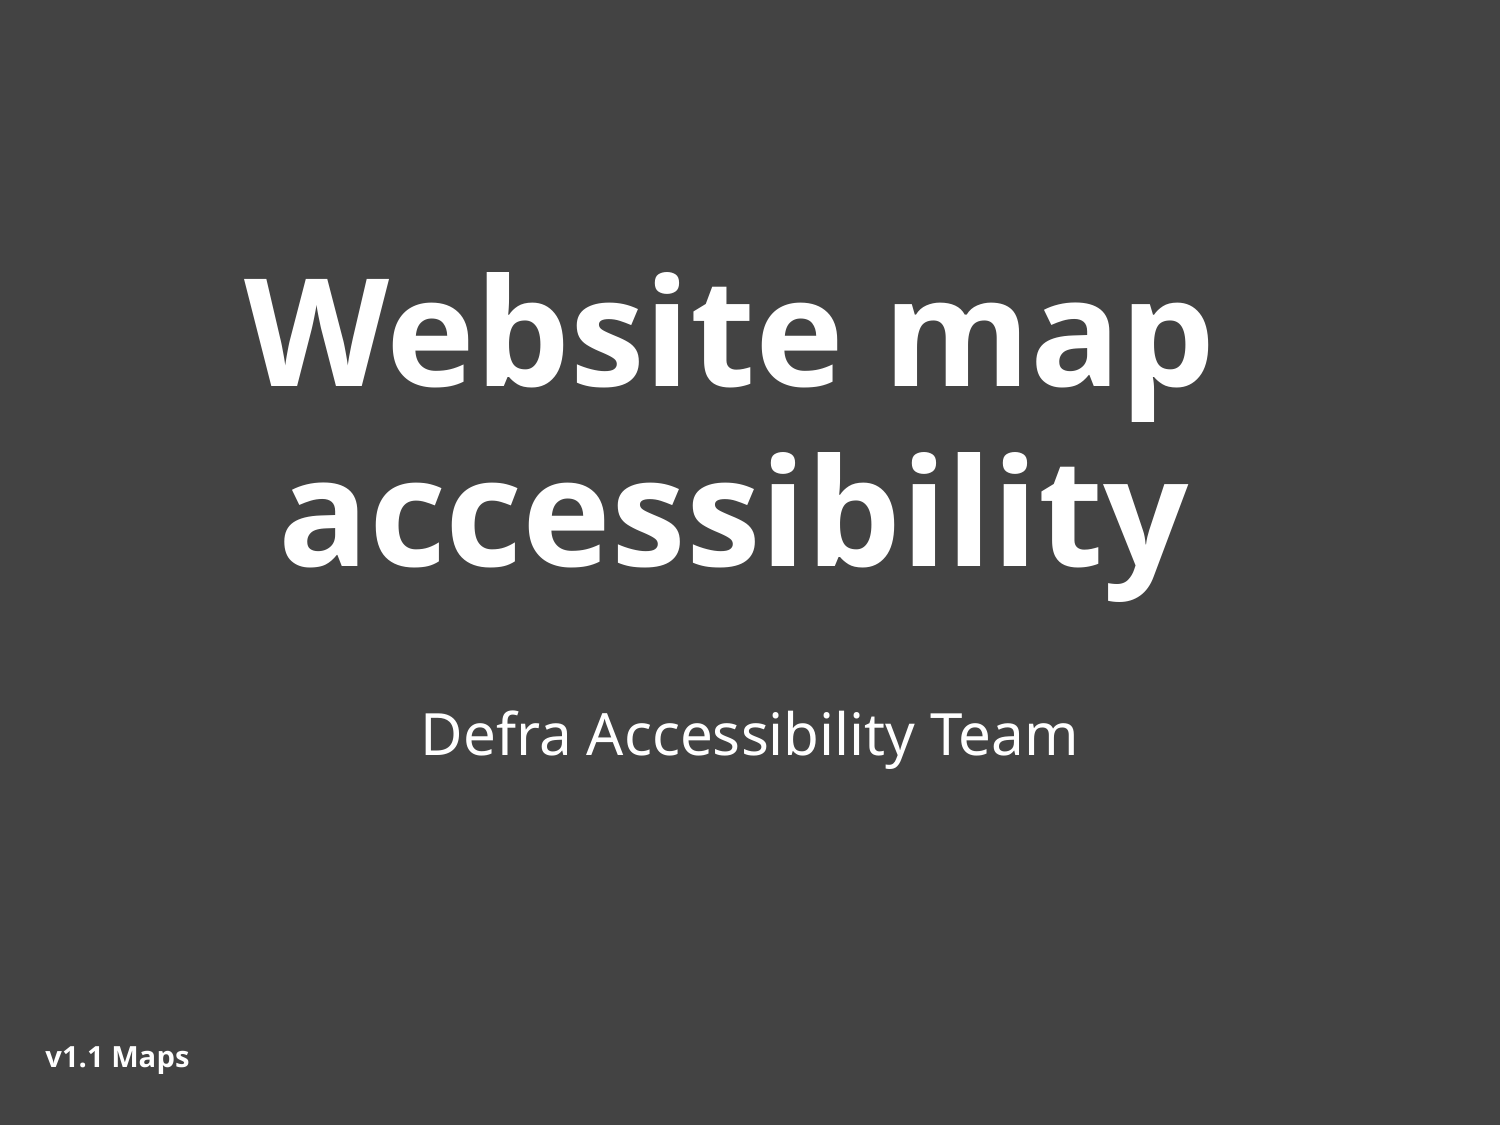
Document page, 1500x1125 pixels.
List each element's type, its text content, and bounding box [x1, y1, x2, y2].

title Website map accessibility [0, 162, 1500, 612]
subtitle Defra Accessibility Team [51, 682, 1449, 856]
list v1.1 Maps [30, 1024, 268, 1087]
